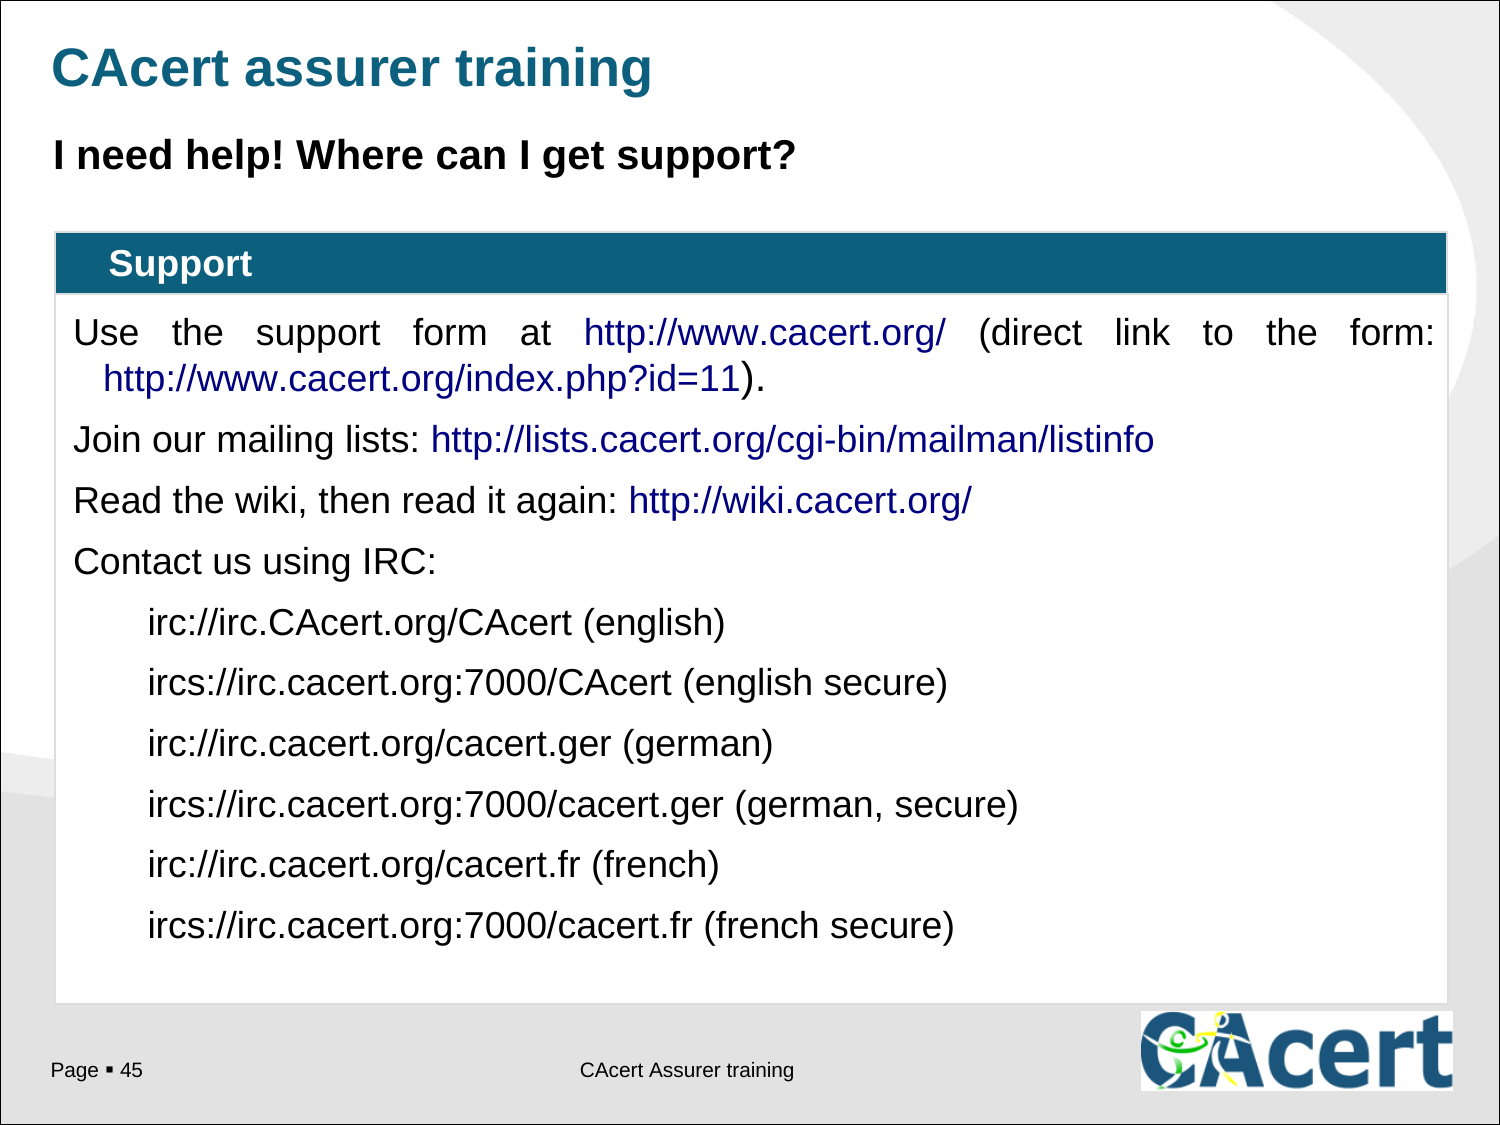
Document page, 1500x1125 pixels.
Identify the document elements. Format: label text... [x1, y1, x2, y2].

text_box Use the support form at http://www.cacert.org/ (direct link to the form: http://www.cacert.org/index.php?id=11). Join our mailing lists: http://lists.cacert.org/cgi-bin/mailman/listinfo Read the wiki, then read it again: http://wiki.cacert.org/ Contact us using IRC: irc://irc.CAcert.org/CAcert (english) ircs://irc.cacert.org:7000/CAcert (english secure) irc://irc.cacert.org/cacert.ger (german) ircs://irc.cacert.org:7000/cacert.ger (german, secure) irc://irc.cacert.org/cacert.fr (french) ircs://irc.cacert.org:7000/cacert.fr (french secure) [55, 293, 1448, 1004]
title CAcert assurer training [51, 19, 1450, 118]
text_box Support [55, 232, 1447, 293]
text_box I need help! Where can I get support? [53, 125, 1448, 185]
picture [1, 1, 1499, 1124]
